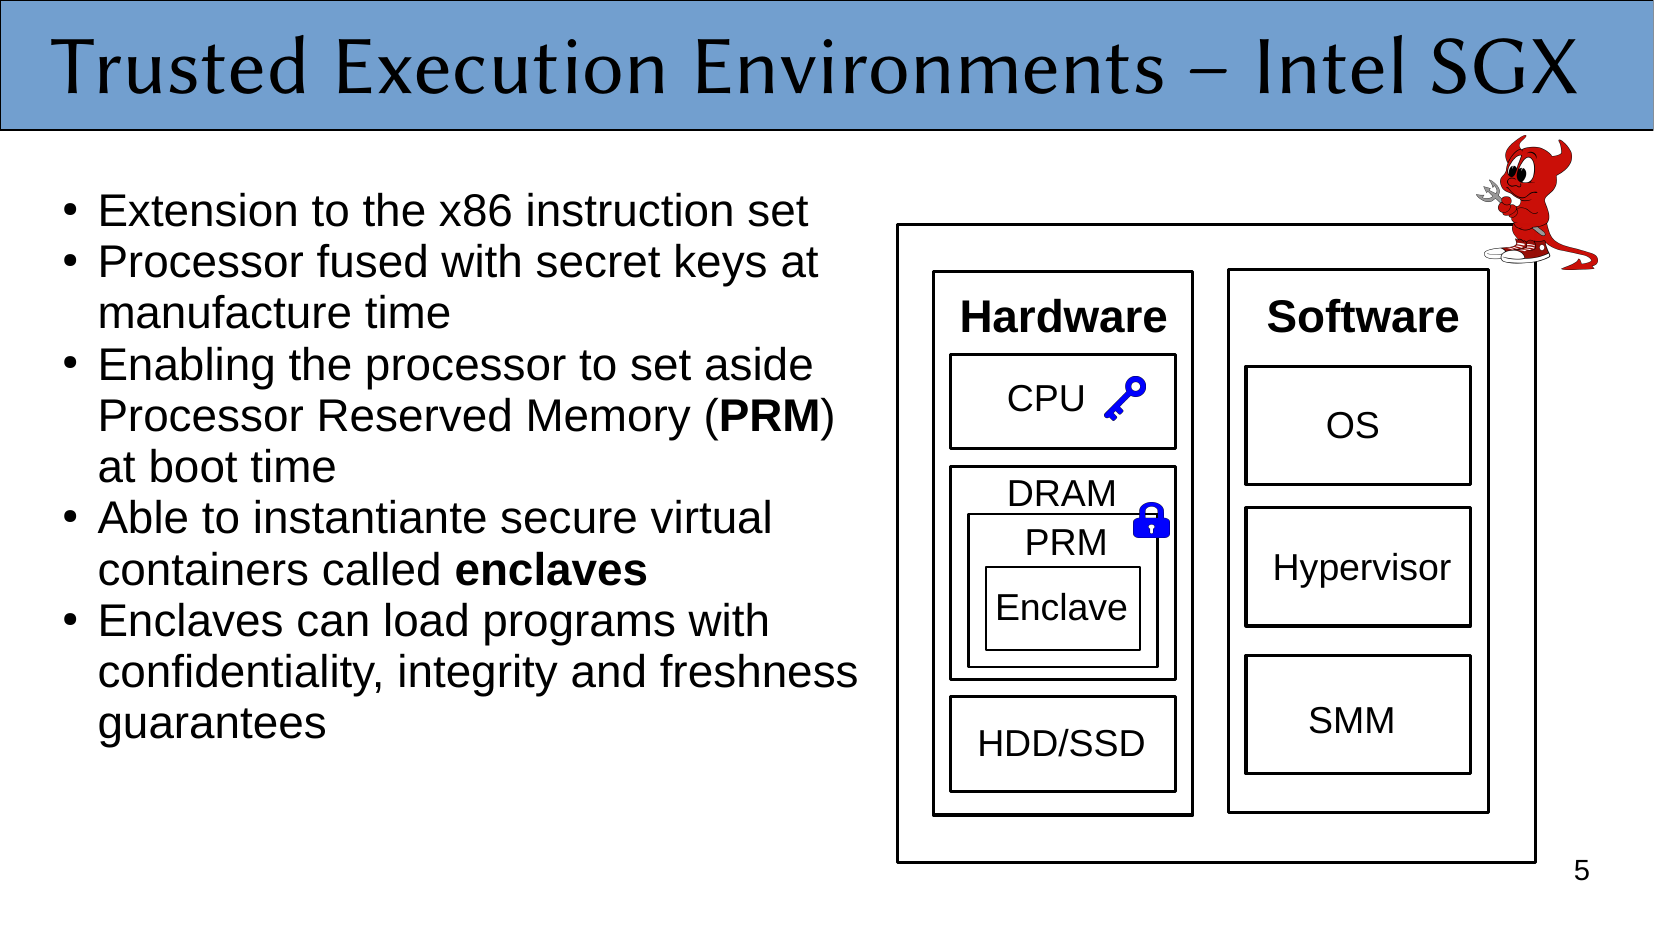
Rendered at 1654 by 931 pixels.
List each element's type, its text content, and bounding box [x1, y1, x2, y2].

text_box Trusted Execution Environments – Intel SGX [35, 11, 1607, 259]
text_box Enclave [980, 578, 1176, 678]
picture [1476, 135, 1598, 270]
text_box [910, 259, 1536, 863]
picture [1104, 376, 1146, 421]
text_box 5 [1559, 846, 1607, 895]
text_box Hypervisor [1257, 539, 1495, 638]
picture [1133, 502, 1170, 538]
text_box [0, 0, 1654, 130]
text_box DRAM [992, 464, 1170, 513]
text_box Software [1251, 283, 1477, 401]
text_box PRM [1009, 513, 1123, 566]
text_box OS [1311, 397, 1512, 497]
text_box CPU [992, 370, 1170, 428]
text_box Hardware [944, 283, 1188, 401]
text_box SMM [1293, 692, 1530, 792]
text_box Extension to the x86 instruction set Processor fused with secret keys at manufacture time Enabling the processor to set aside Processor Reserved Memory (PRM) at boot time Able to instantiante secure virtual containers called enclaves Enclaves can load programs with confidentiality, integrity and freshness guarantees [47, 177, 910, 910]
text_box HDD/SSD [962, 714, 1164, 814]
